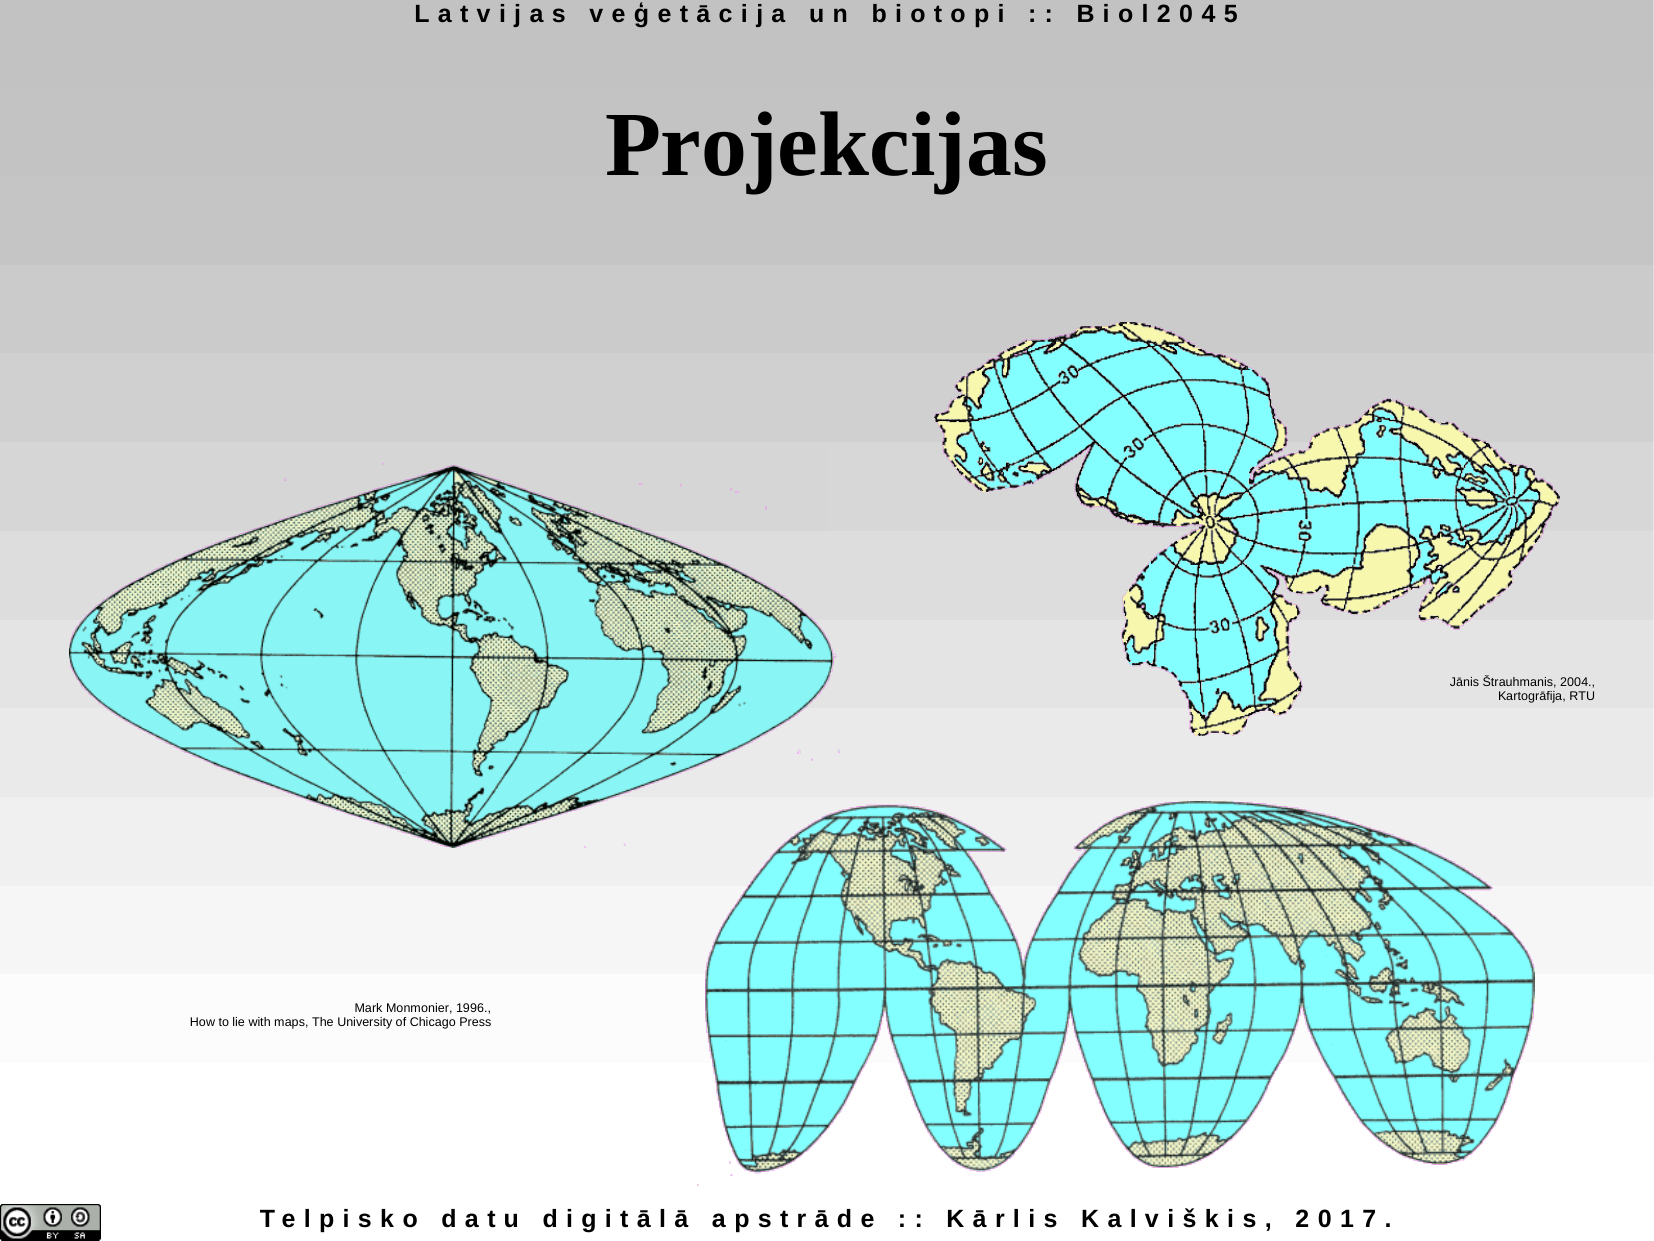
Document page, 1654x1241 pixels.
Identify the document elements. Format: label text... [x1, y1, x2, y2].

text_box Mark Monmonier, 1996., How to lie with maps, The University of Chicago Press [189, 1000, 492, 1030]
title Projekcijas [0, 1, 1654, 287]
picture [0, 287, 1654, 1241]
text_box Jānis Štrauhmanis, 2004., Kartogrāfija, RTU [1560, 675, 1596, 704]
